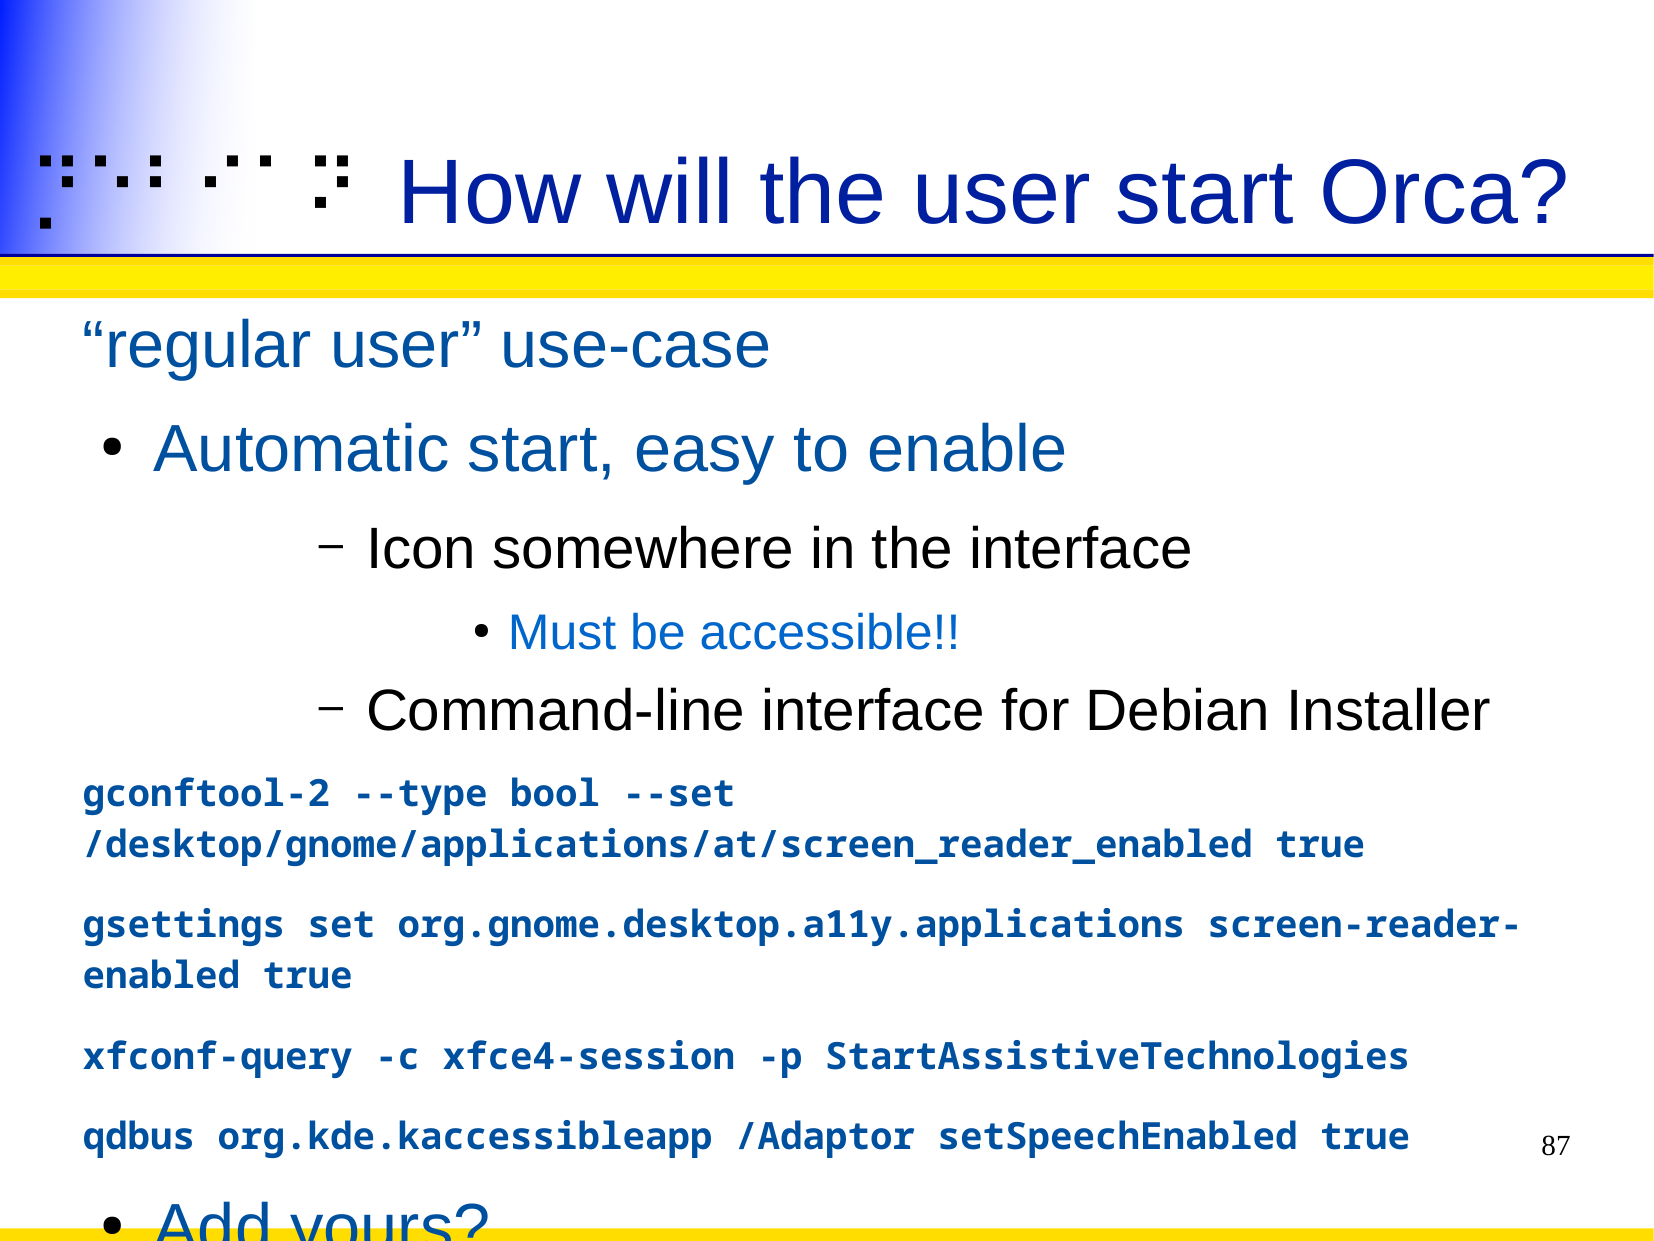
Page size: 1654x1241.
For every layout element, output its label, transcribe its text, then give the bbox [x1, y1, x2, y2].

list “regular user” use-case Automatic start, easy to enable Icon somewhere in the interface Must be accessible!! Command-line interface for Debian Installer gconftool-2 --type bool --set /desktop/gnome/applications/at/screen_reader_enabled true gsettings set org.gnome.desktop.a11y.applications screen-reader-enabled true xfconf-query -c xfce4-session -p StartAssistiveTechnologies qdbus org.kde.kaccessibleapp /Adaptor setSpeechEnabled true Add yours? [82, 307, 1571, 1217]
title How will the user start Orca? [372, 126, 1571, 257]
